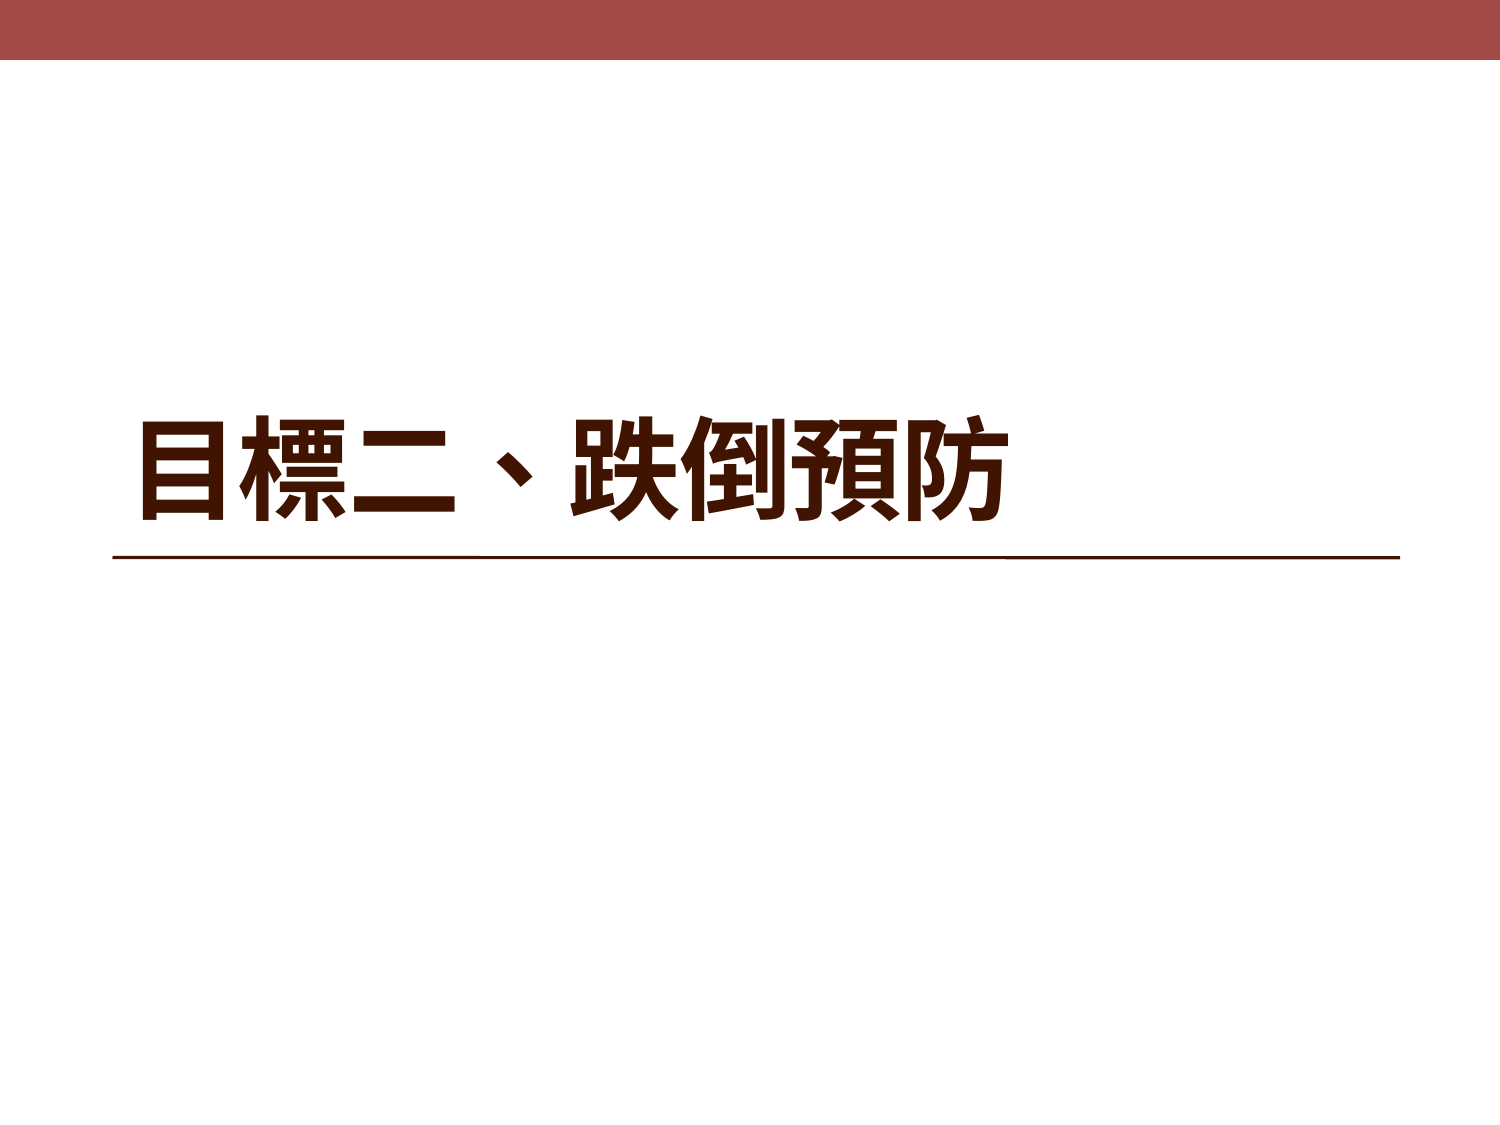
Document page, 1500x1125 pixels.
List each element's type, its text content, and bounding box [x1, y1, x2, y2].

title 目標二、跌倒預防 [112, 224, 1401, 542]
